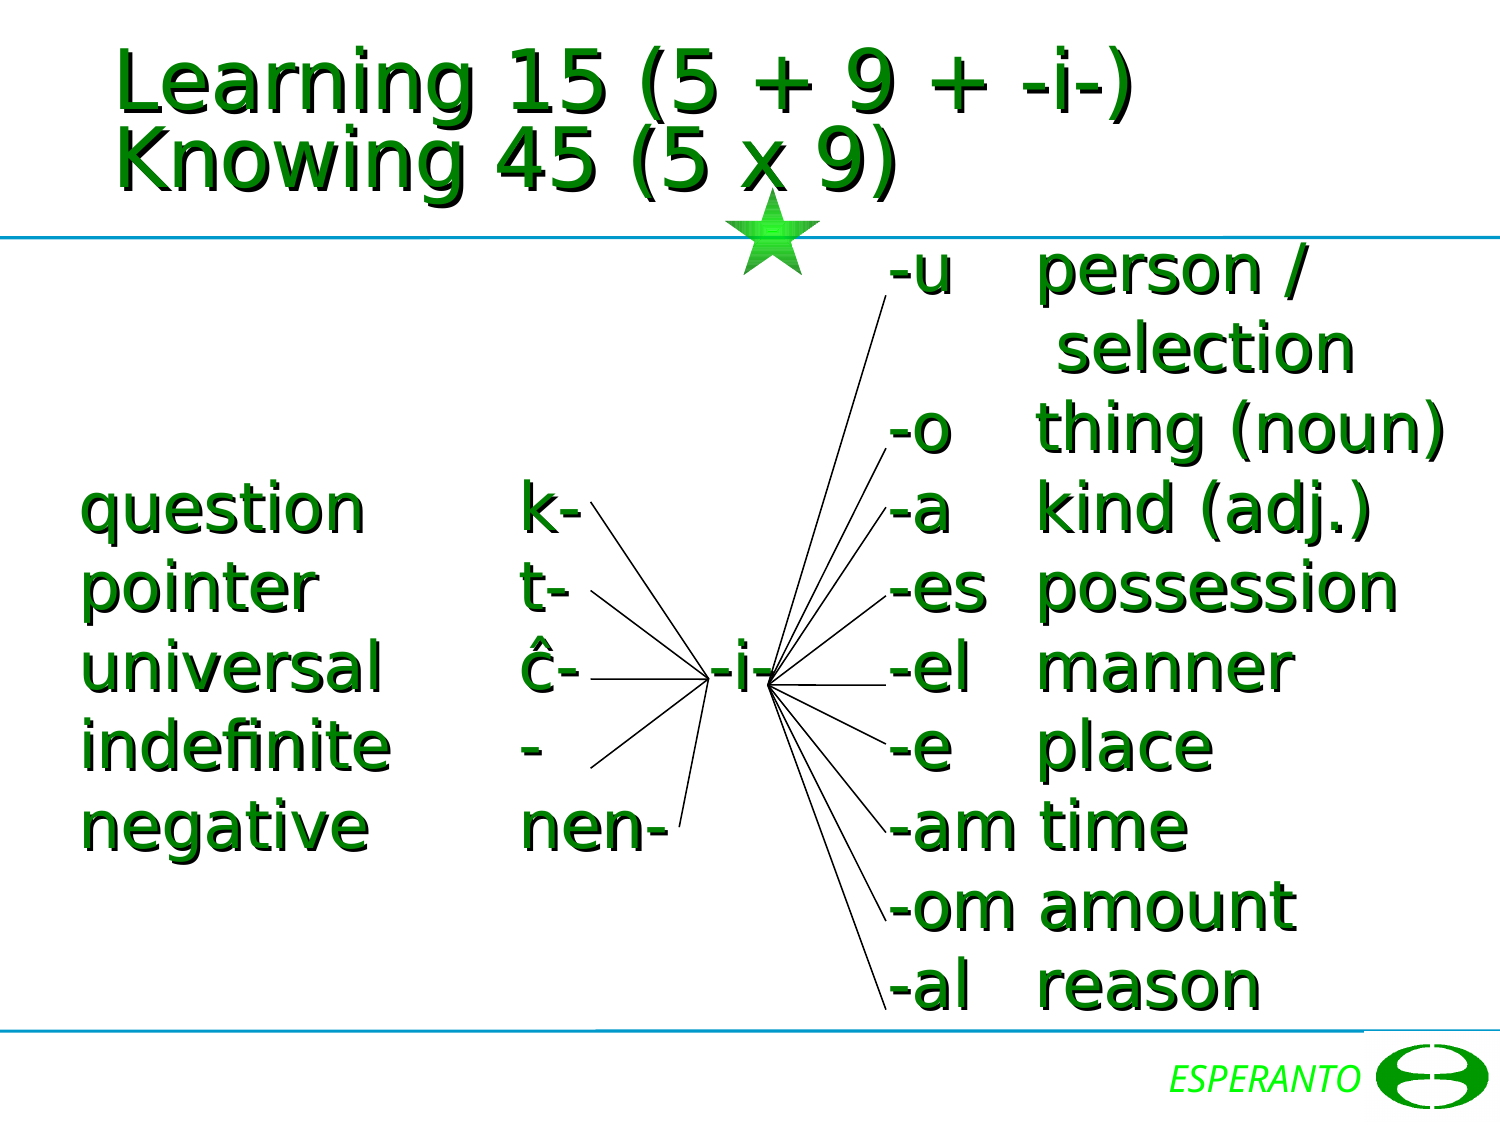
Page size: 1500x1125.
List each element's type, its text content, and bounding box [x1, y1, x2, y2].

title Learning 15 (5 + 9 + -i-) Knowing 45 (5 x 9) [112, 5, 1448, 240]
list -u person / selection -o thing (noun) question k- -a kind (adj.) pointer t- -es possession universal ĉ- -i- -el manner indefinite - -e place negative nen- -am time -om amount -al reason [78, 240, 1477, 1036]
picture [1364, 1032, 1500, 1122]
